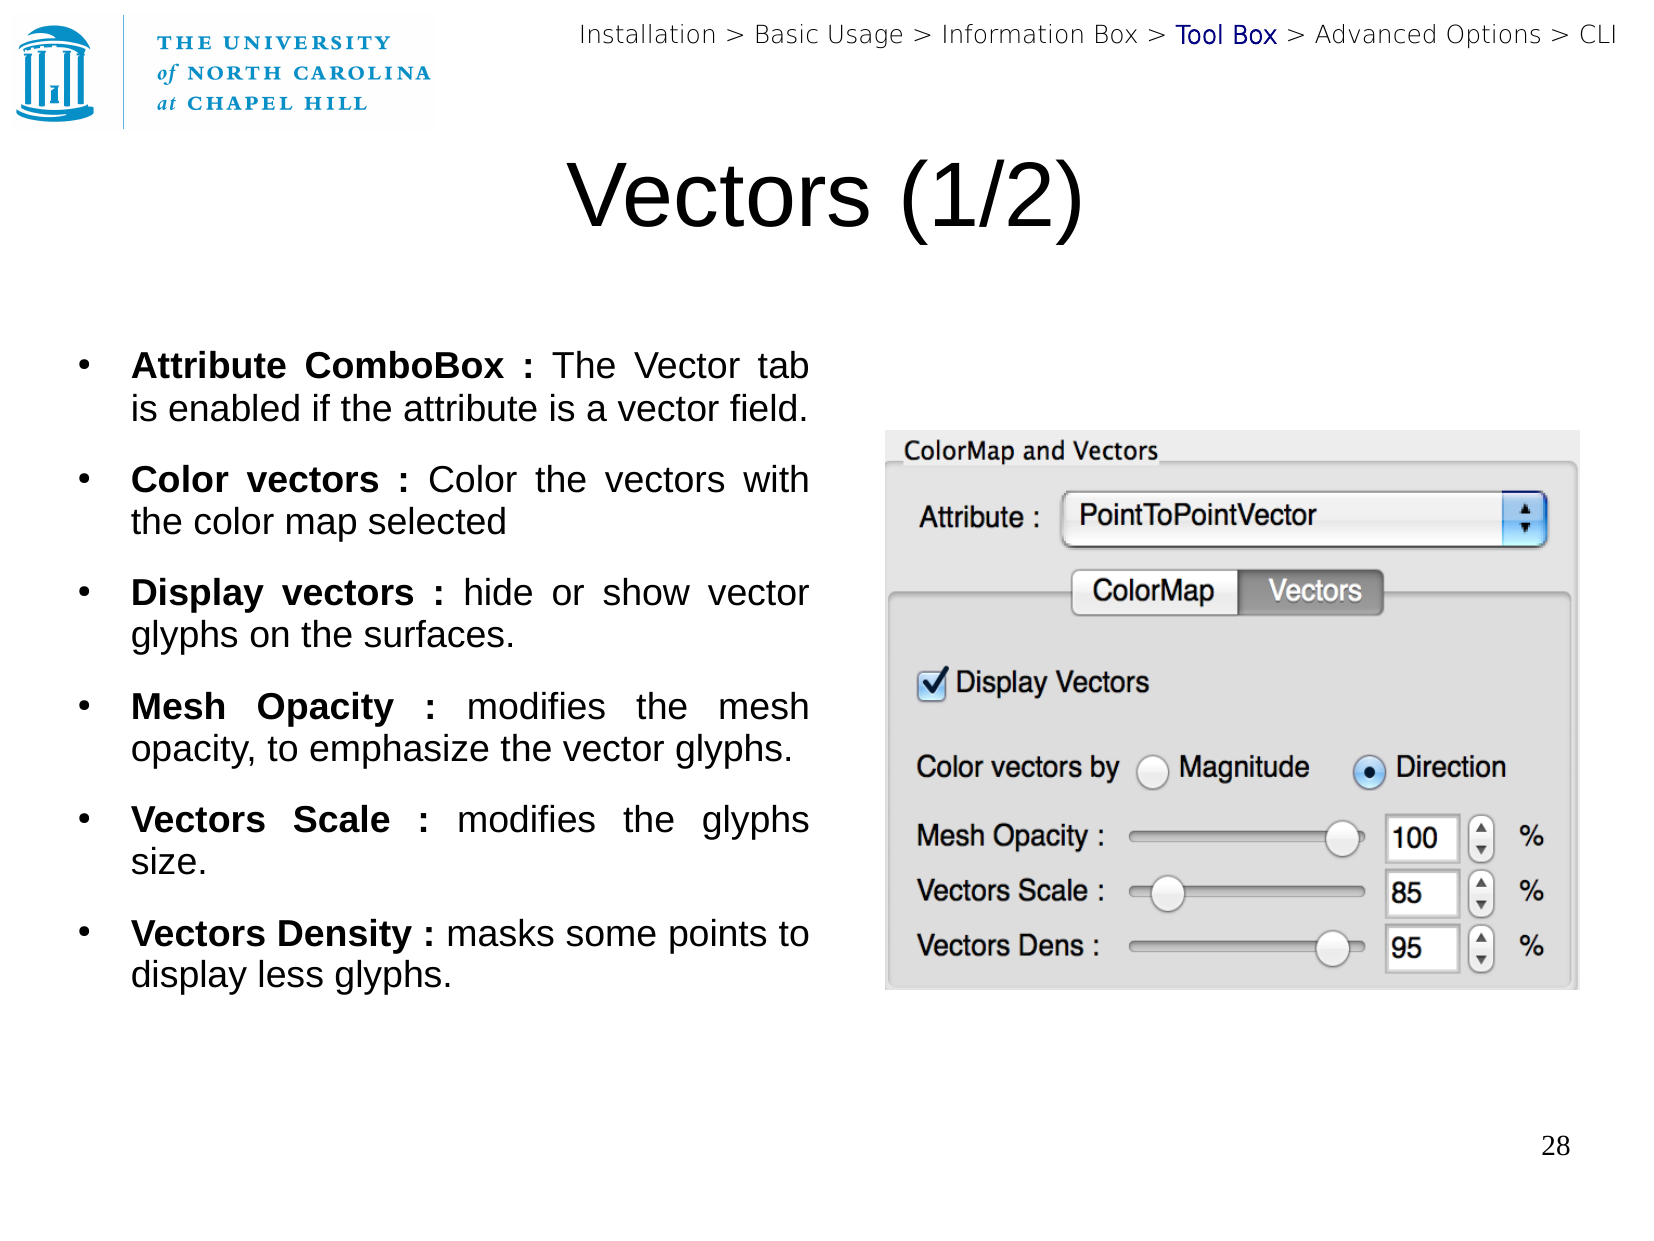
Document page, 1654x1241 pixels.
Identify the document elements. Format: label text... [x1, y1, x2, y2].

picture [885, 430, 1580, 991]
title Vectors (1/2) [82, 90, 1571, 298]
picture [11, 12, 436, 132]
text_box Installation > Basic Usage > Information Box > Tool Box > Advanced Options > CLI [564, 12, 1654, 58]
list Attribute ComboBox : The Vector tab is enabled if the attribute is a vector field. Color vectors : Color the vectors with the color map selected Display vectors : hide or show vector glyphs on the surfaces. Mesh Opacity : modifies the mesh opacity, to emphasize the vector glyphs. Vectors Scale : modifies the glyphs size. Vectors Density : masks some points to display less glyphs. [60, 345, 811, 1233]
